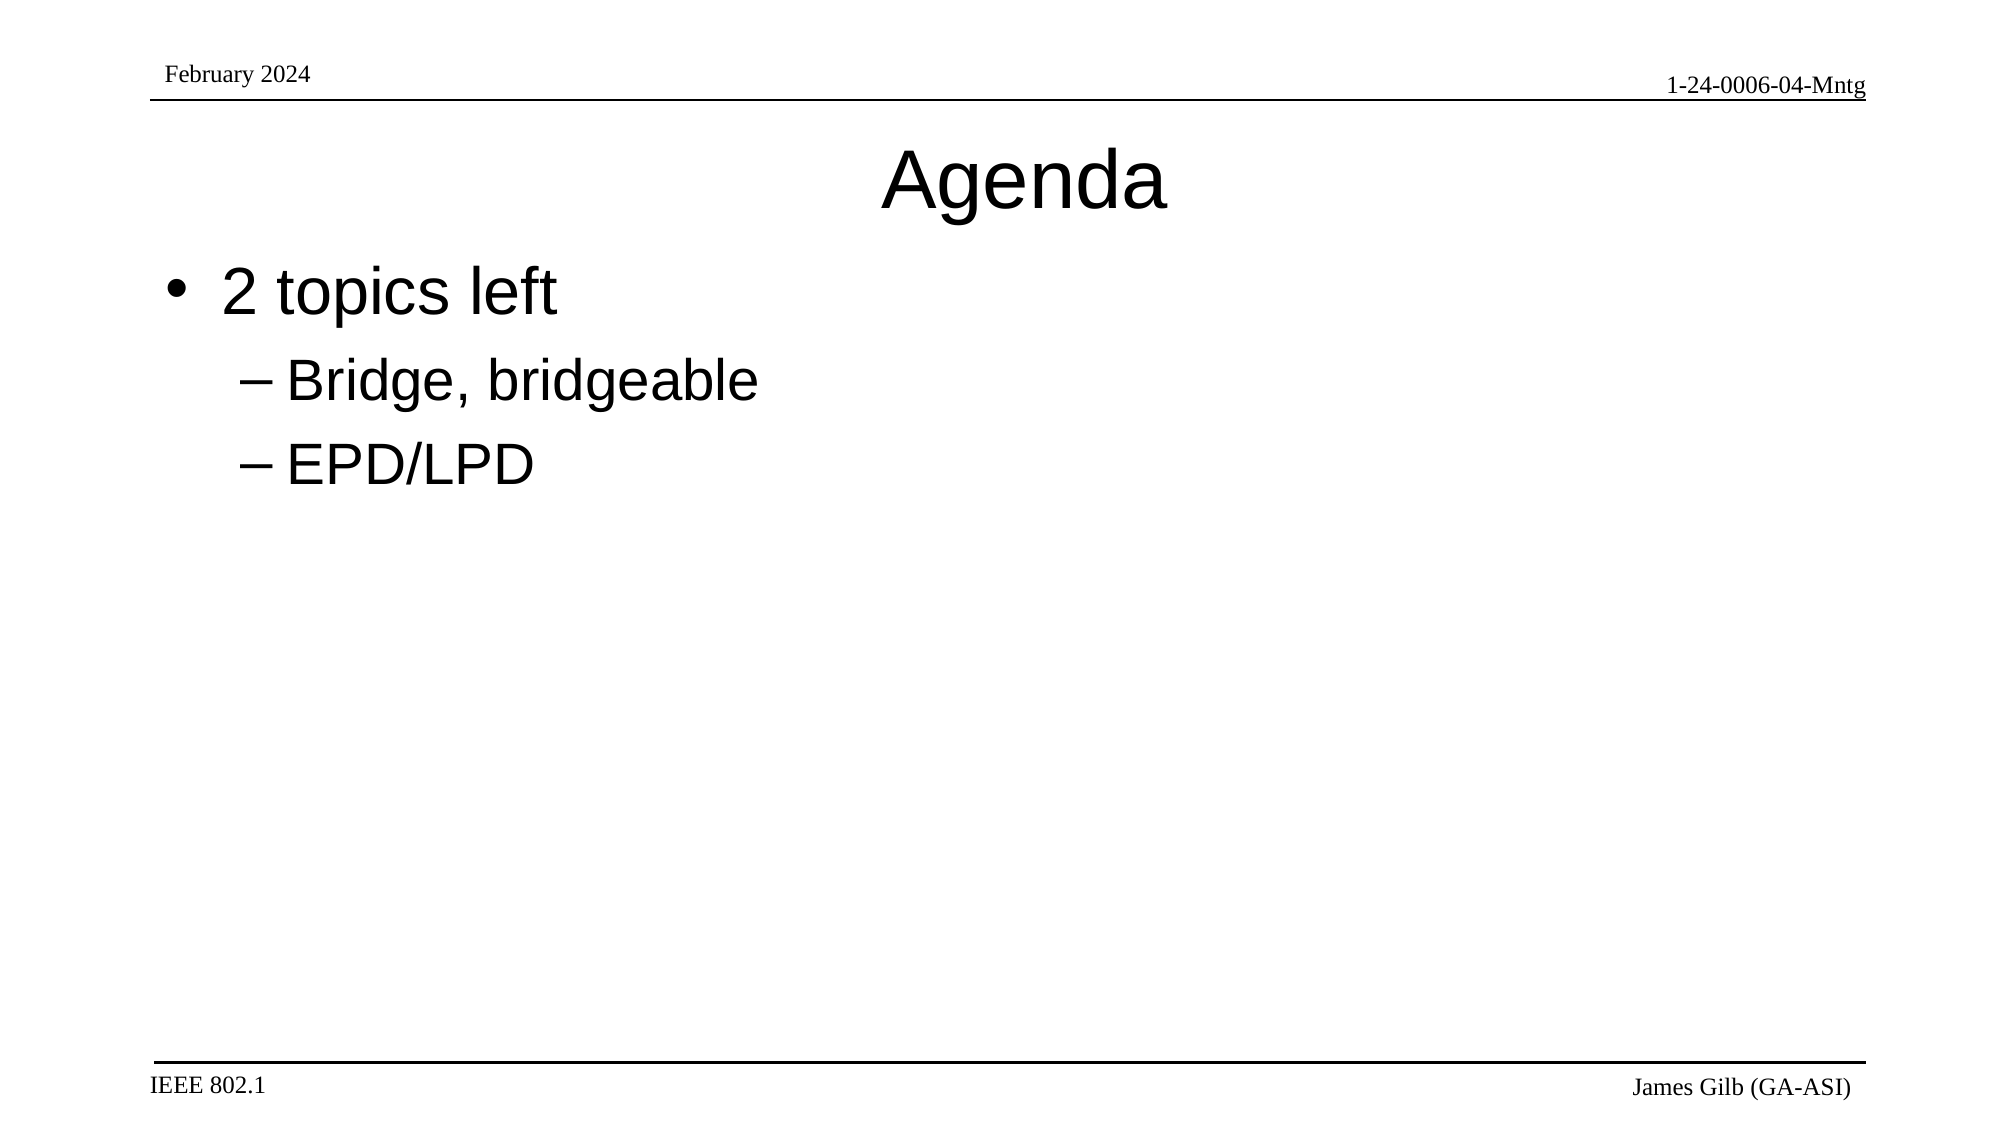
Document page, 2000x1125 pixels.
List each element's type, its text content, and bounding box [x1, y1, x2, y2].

list 2 topics left Bridge, bridgeable EPD/LPD [149, 239, 1900, 1051]
title Agenda [149, 112, 1900, 238]
